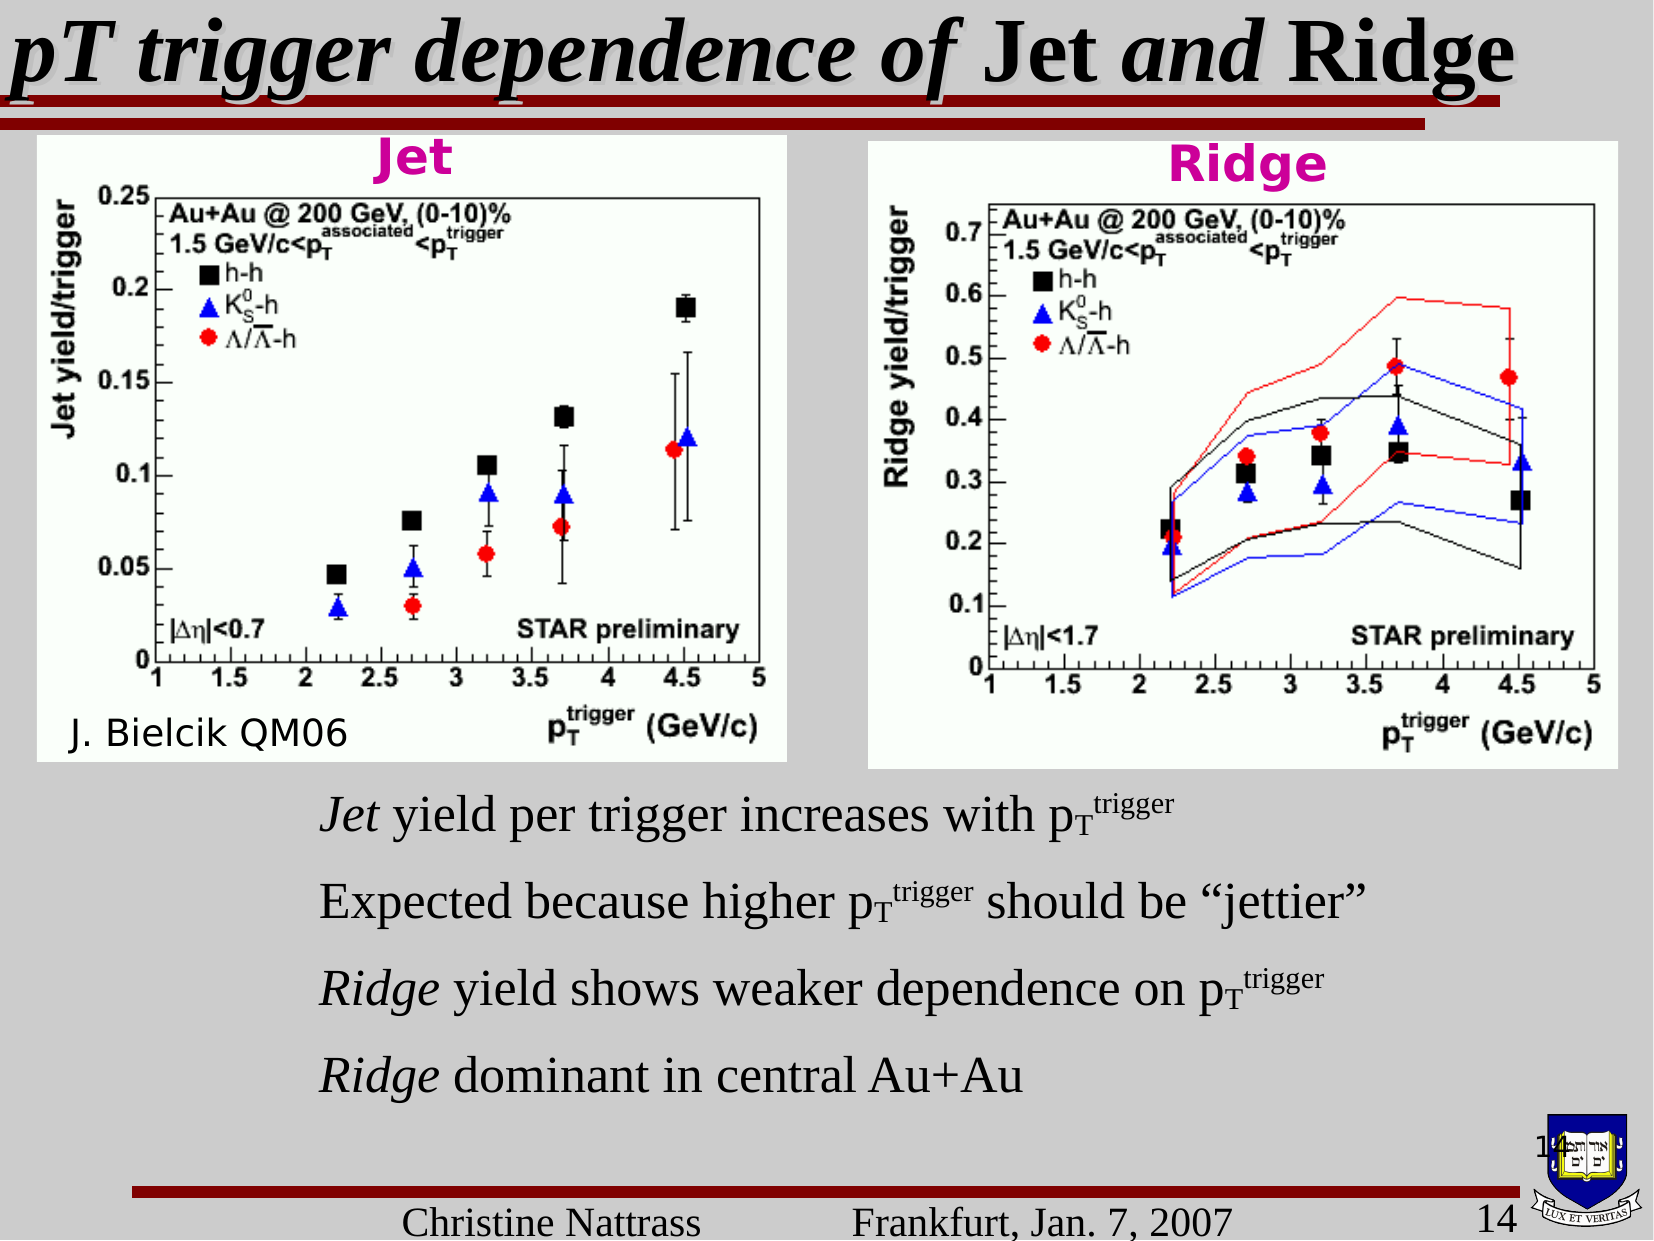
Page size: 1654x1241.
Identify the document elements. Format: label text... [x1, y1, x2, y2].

picture [36, 134, 787, 775]
picture [1530, 1114, 1643, 1227]
text_box Ridge [1099, 127, 1441, 202]
title pT trigger dependence of Jet and Ridge [11, 0, 1654, 102]
text_box Jet [309, 120, 572, 195]
list Jet yield per trigger increases with pTtrigger Expected because higher pTtrigger should be “jettier” Ridge yield shows weaker dependence on pTtrigger Ridge dominant in central Au+Au [301, 784, 1427, 1163]
picture [868, 141, 1619, 782]
text_box J. Bielcik QM06 [55, 704, 506, 764]
